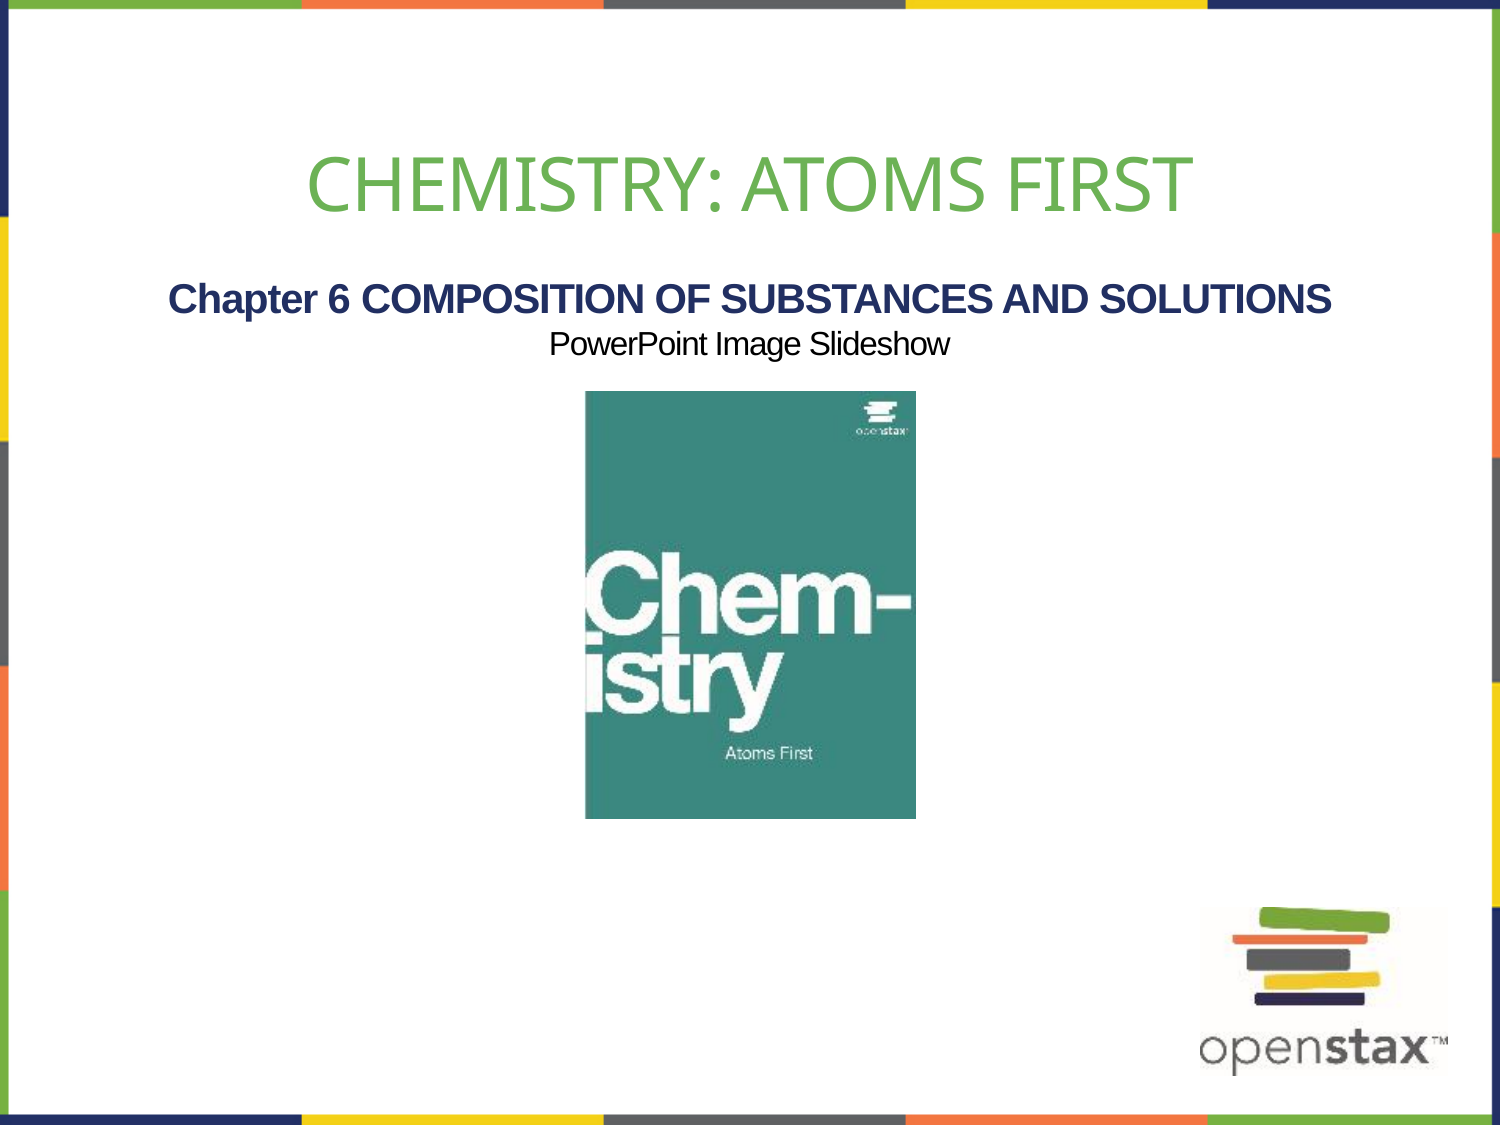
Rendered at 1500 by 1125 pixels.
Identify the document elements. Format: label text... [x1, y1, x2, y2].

text_box CHEMISTRY: Atoms First Chapter 6 Composition of Substances And Solutions PowerPoint Image Slideshow [0, 129, 1500, 246]
picture [0, 0, 1500, 129]
picture [0, 246, 1500, 1125]
